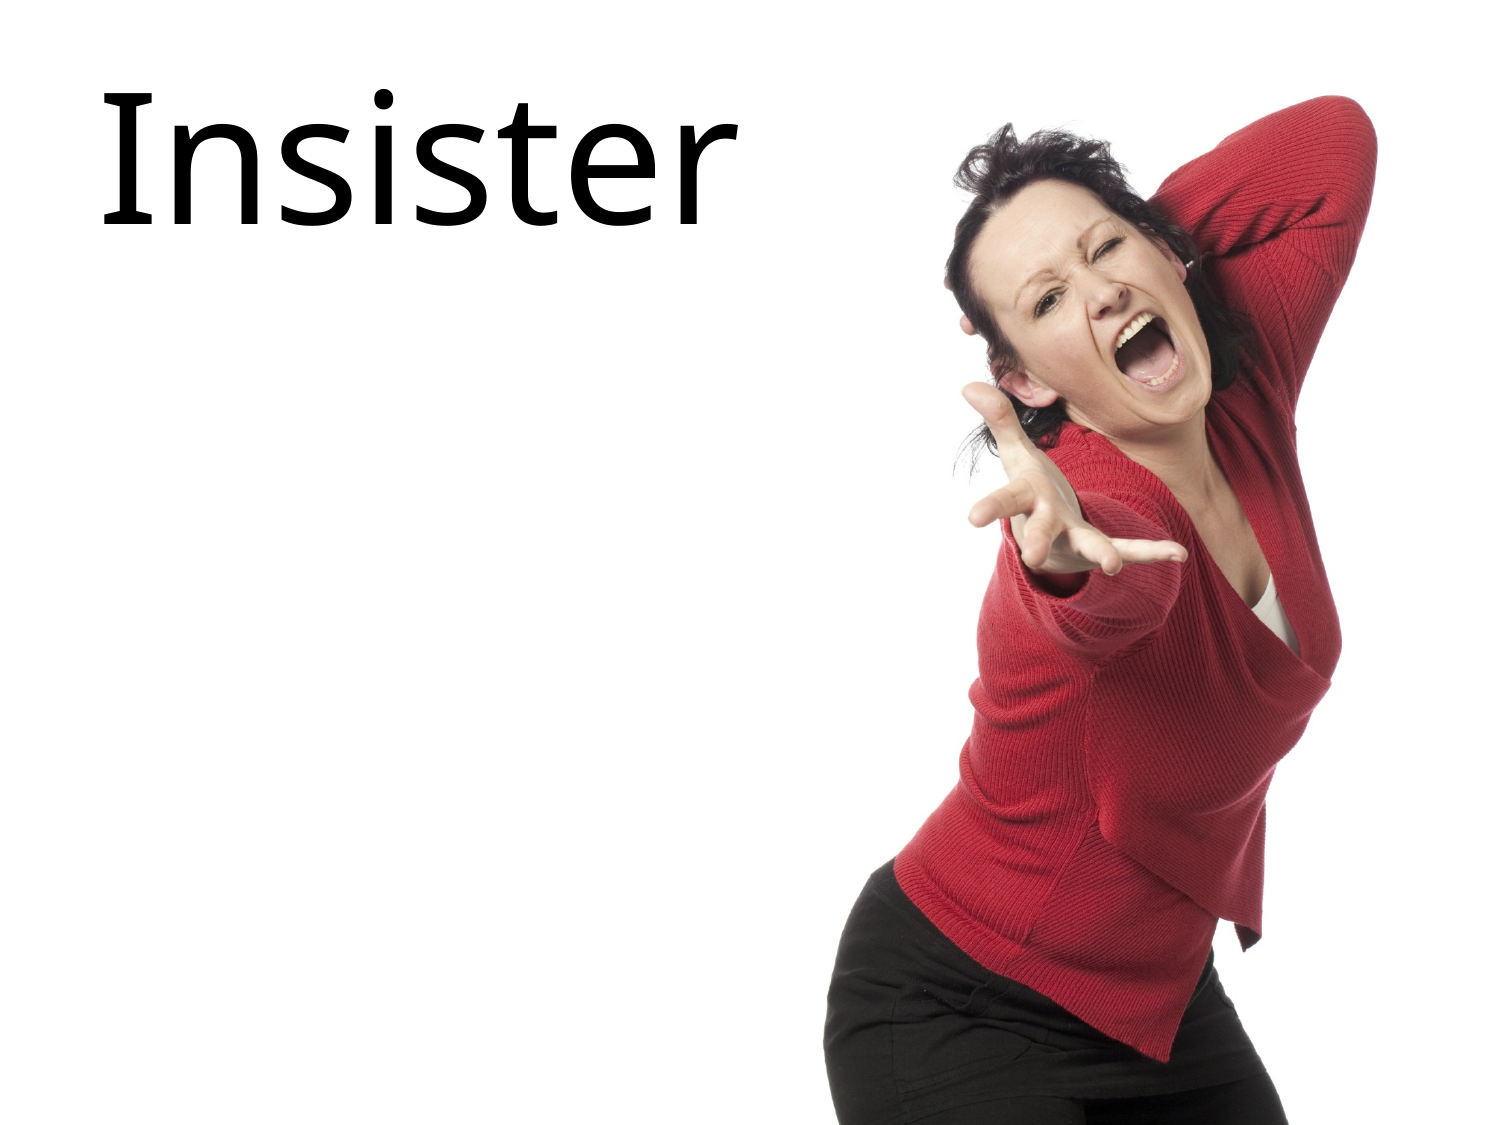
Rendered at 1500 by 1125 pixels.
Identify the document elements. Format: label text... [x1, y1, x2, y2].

picture [572, 0, 1500, 1125]
title Insister [17, 7, 821, 296]
